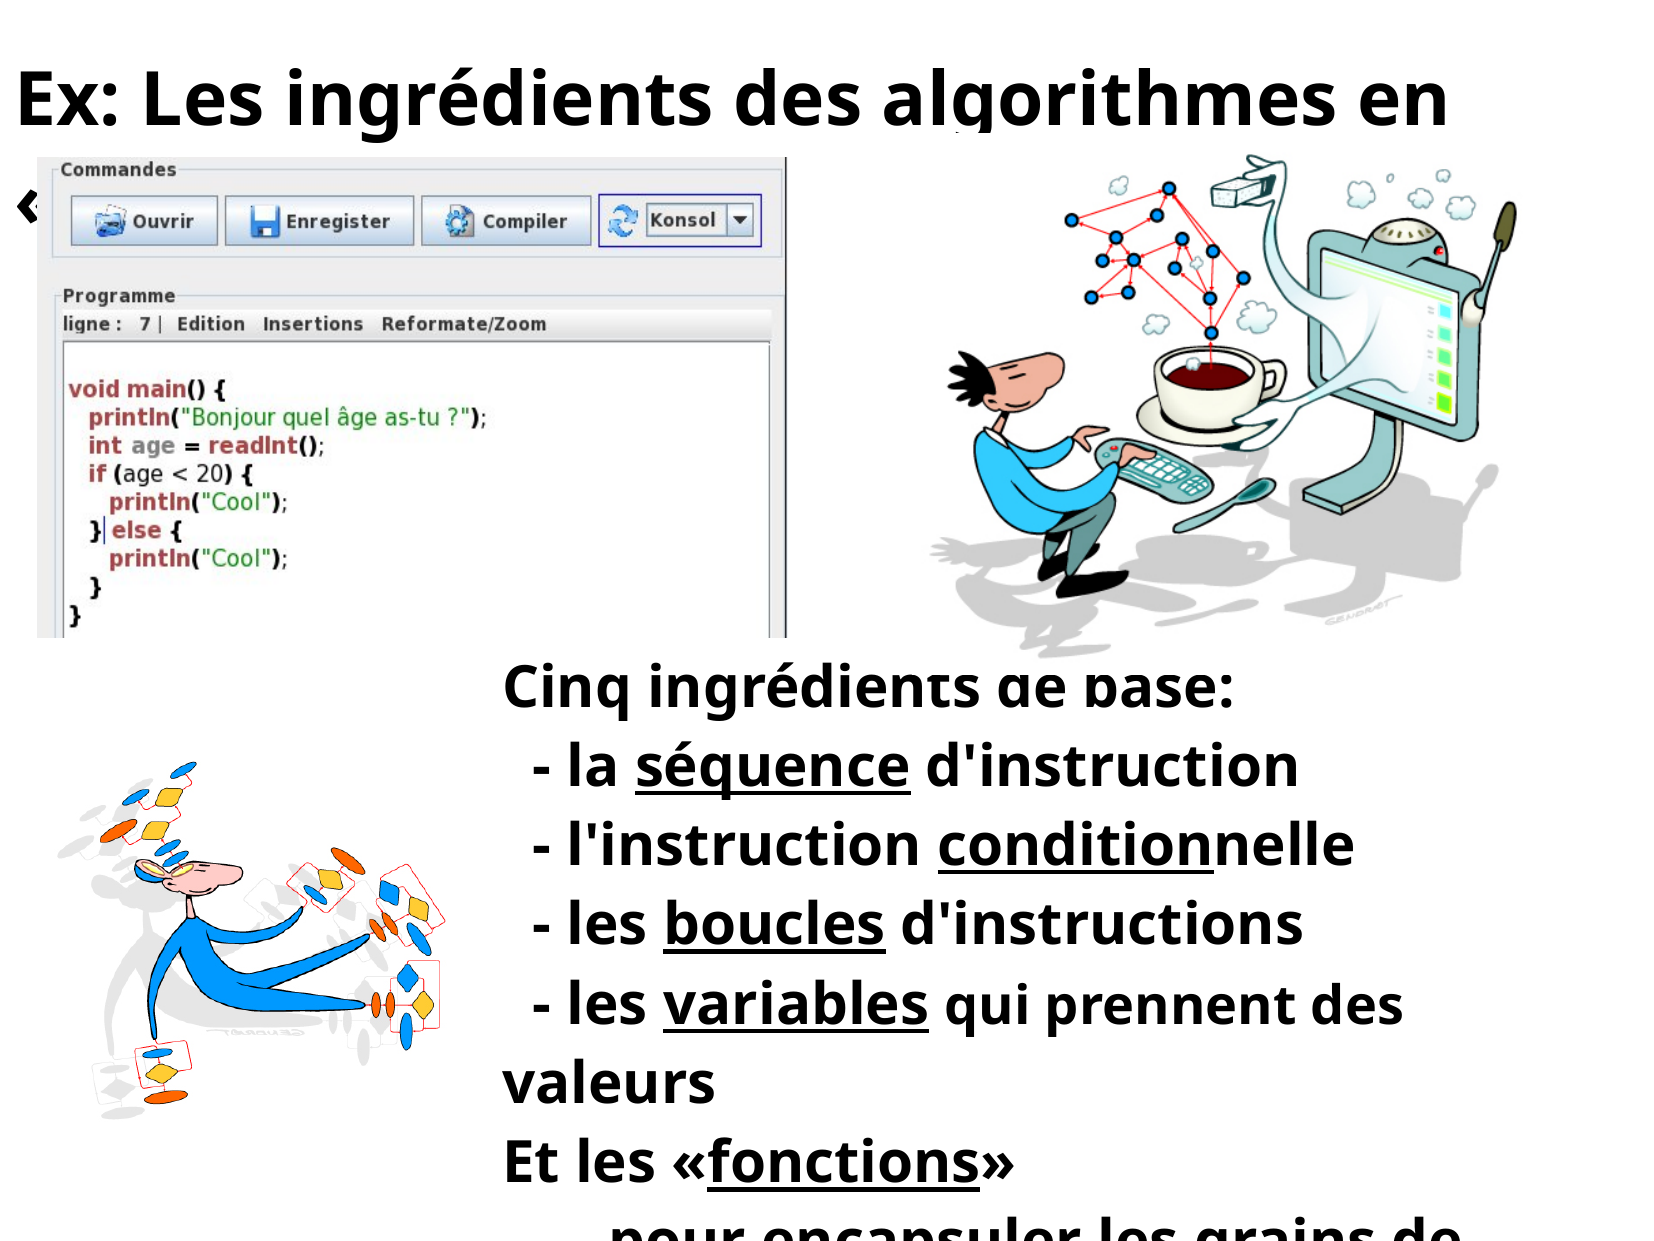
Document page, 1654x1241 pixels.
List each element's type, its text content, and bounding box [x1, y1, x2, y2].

text_box Cinq ingrédients de base: - la séquence d'instruction - l'instruction conditionnelle - les boucles d'instructions - les variables qui prennent des valeurs Et les «fonctions» pour encapsuler les grains de base. [487, 637, 1538, 1178]
picture [912, 133, 1538, 676]
picture [37, 755, 475, 1126]
text_box Ex: Les ingrédients des algorithmes en «progra» [0, 37, 1651, 149]
picture [37, 157, 788, 638]
